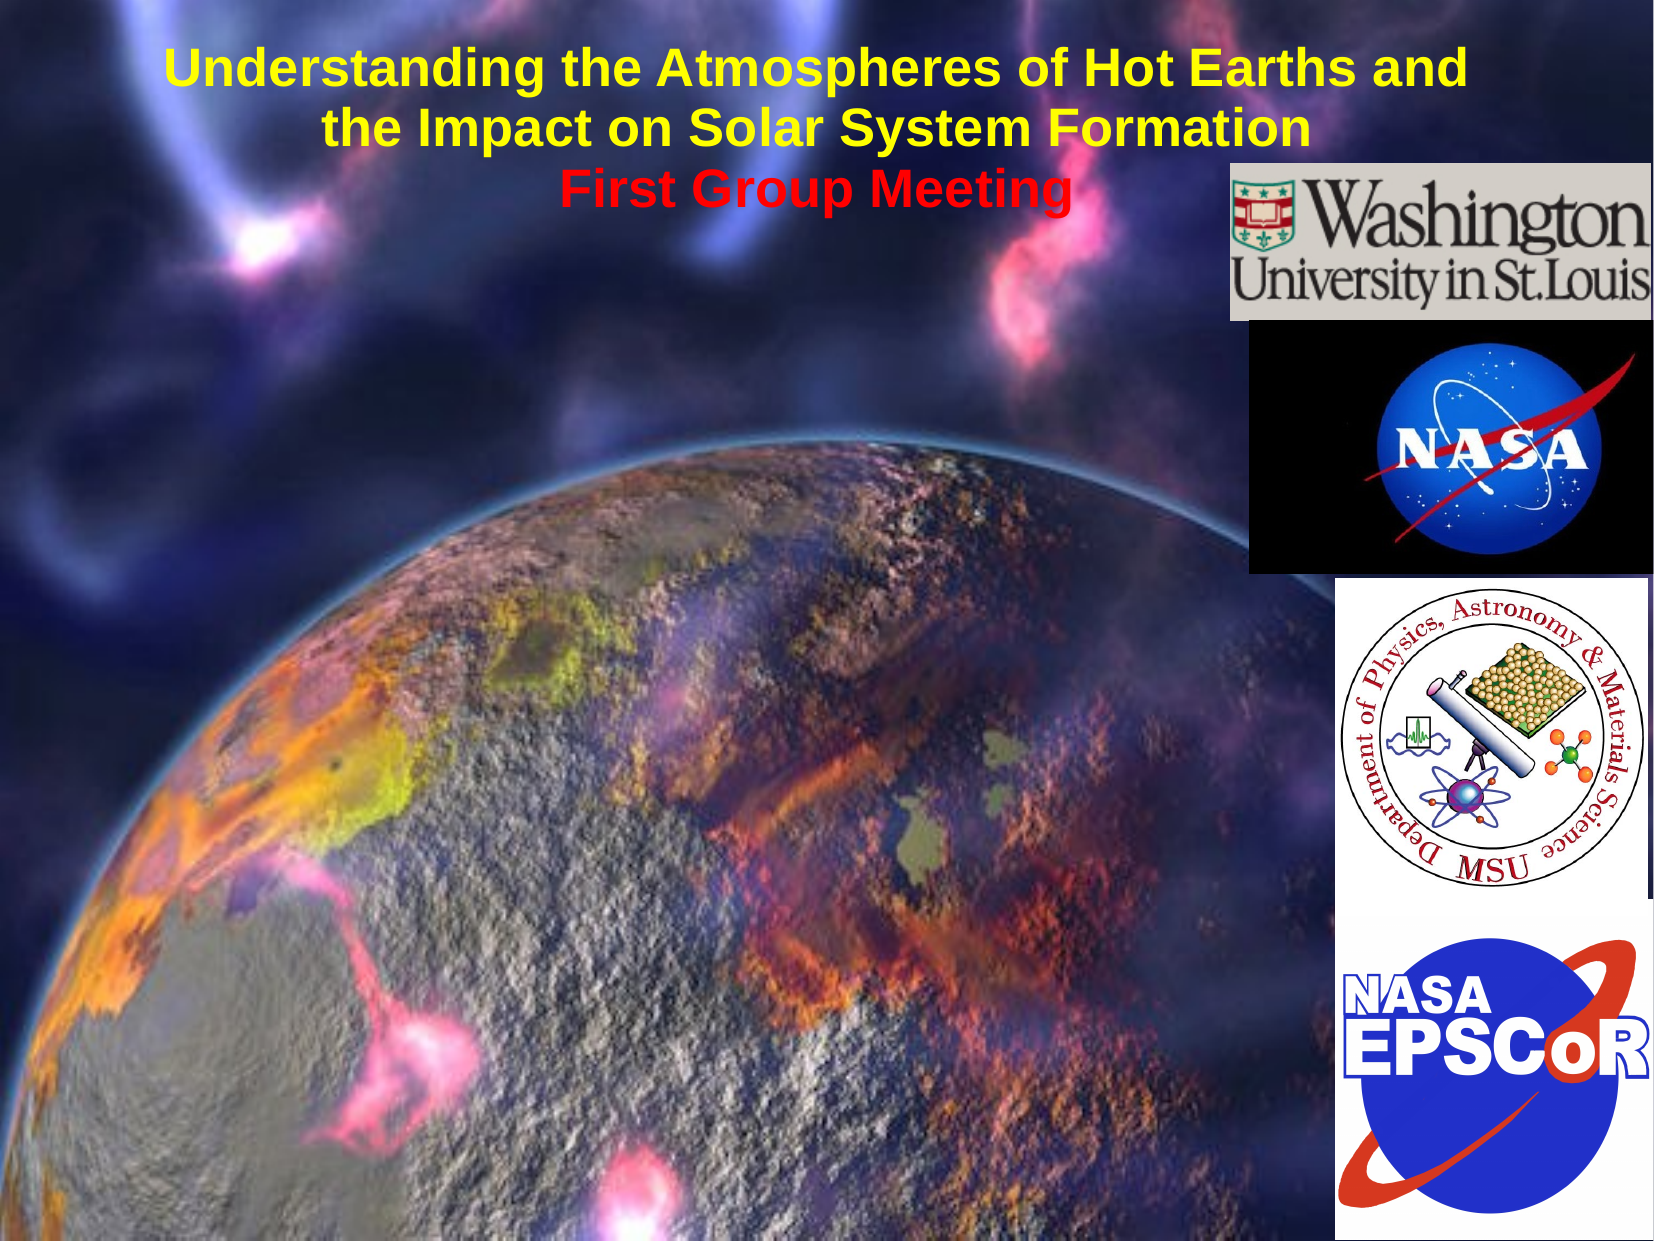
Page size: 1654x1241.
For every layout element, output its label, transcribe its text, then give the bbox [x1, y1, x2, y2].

picture [0, 0, 1654, 1241]
text_box Understanding the Atmospheres of Hot Earths and the Impact on Solar System Formation First Group Meeting [120, 30, 1516, 227]
